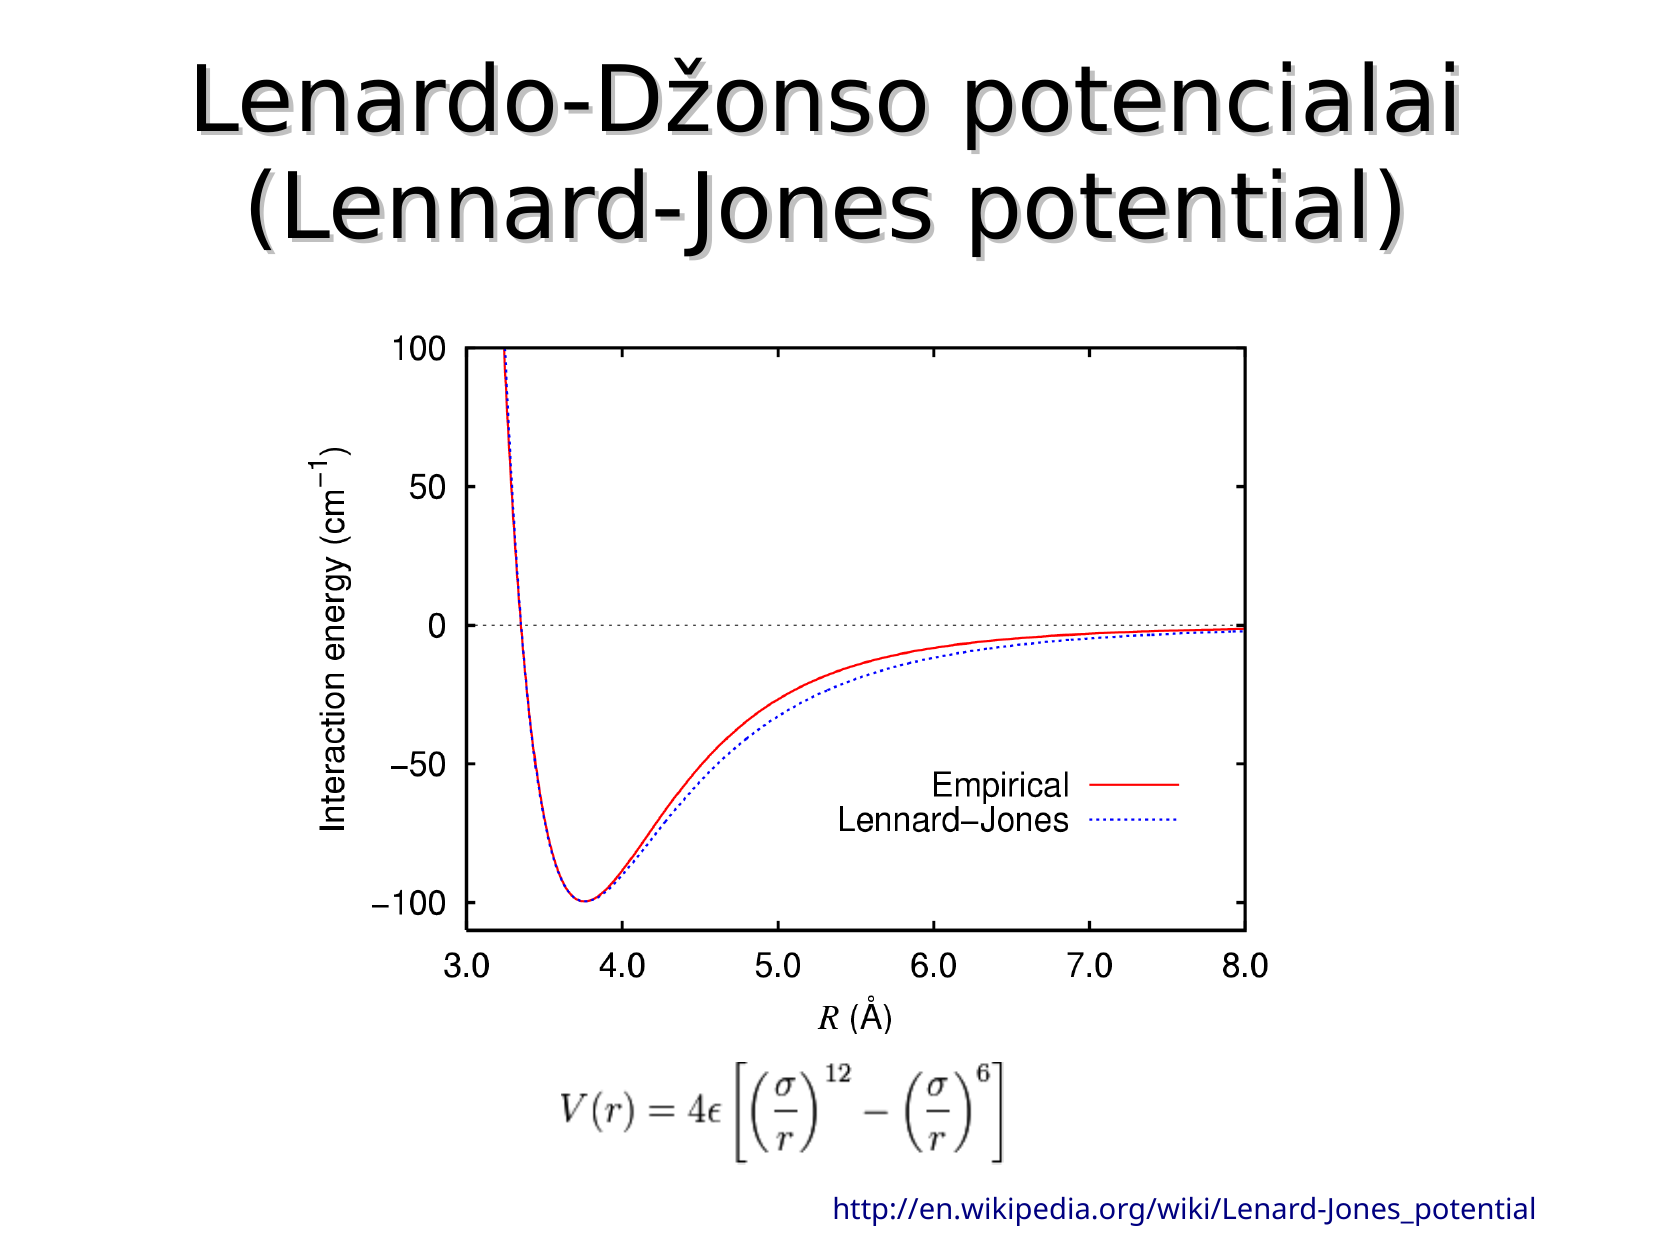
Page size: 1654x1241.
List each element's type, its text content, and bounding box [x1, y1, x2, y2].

title Lenardo-Džonso potencialai (Lennard-Jones potential) [82, 45, 1571, 261]
picture [295, 306, 1302, 1034]
picture [561, 1062, 1004, 1165]
text_box http://en.wikipedia.org/wiki/Lenard-Jones_potential [817, 1181, 1625, 1232]
